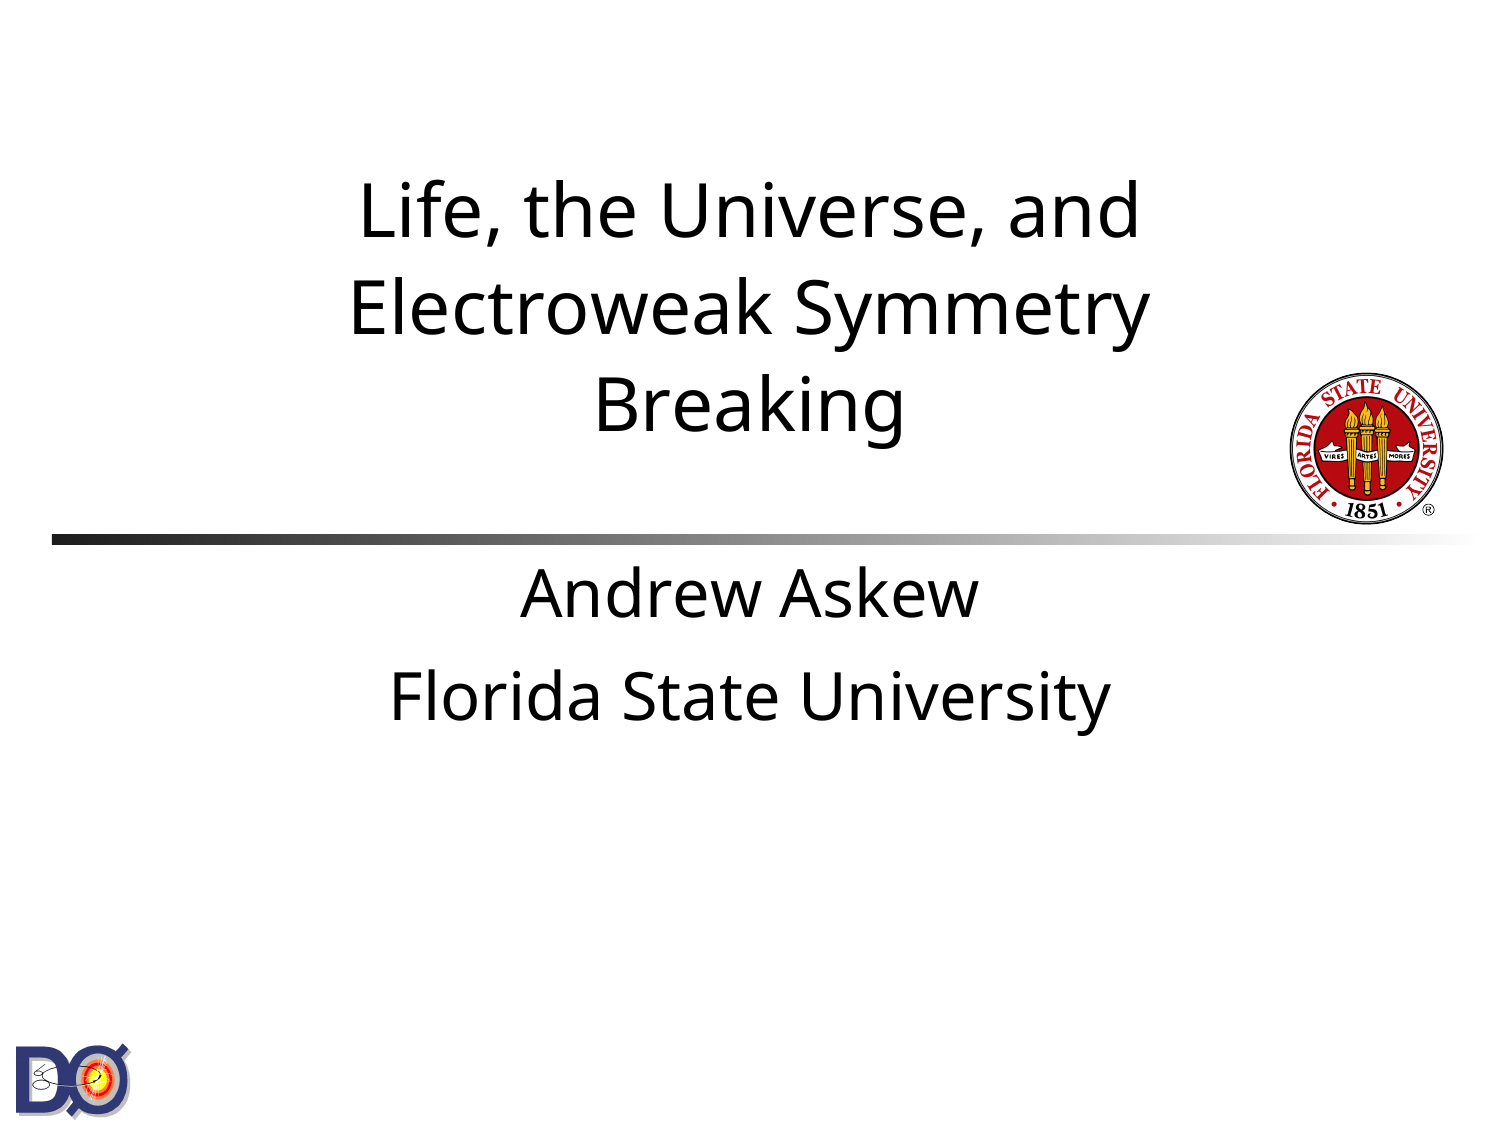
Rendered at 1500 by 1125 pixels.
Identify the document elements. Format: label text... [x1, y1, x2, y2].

picture [1392, 371, 1445, 526]
picture [9, 1042, 134, 1122]
title Life, the Universe, and Electroweak Symmetry Breaking [200, 132, 1300, 381]
subtitle Andrew Askew Florida State University [110, 336, 1392, 1046]
